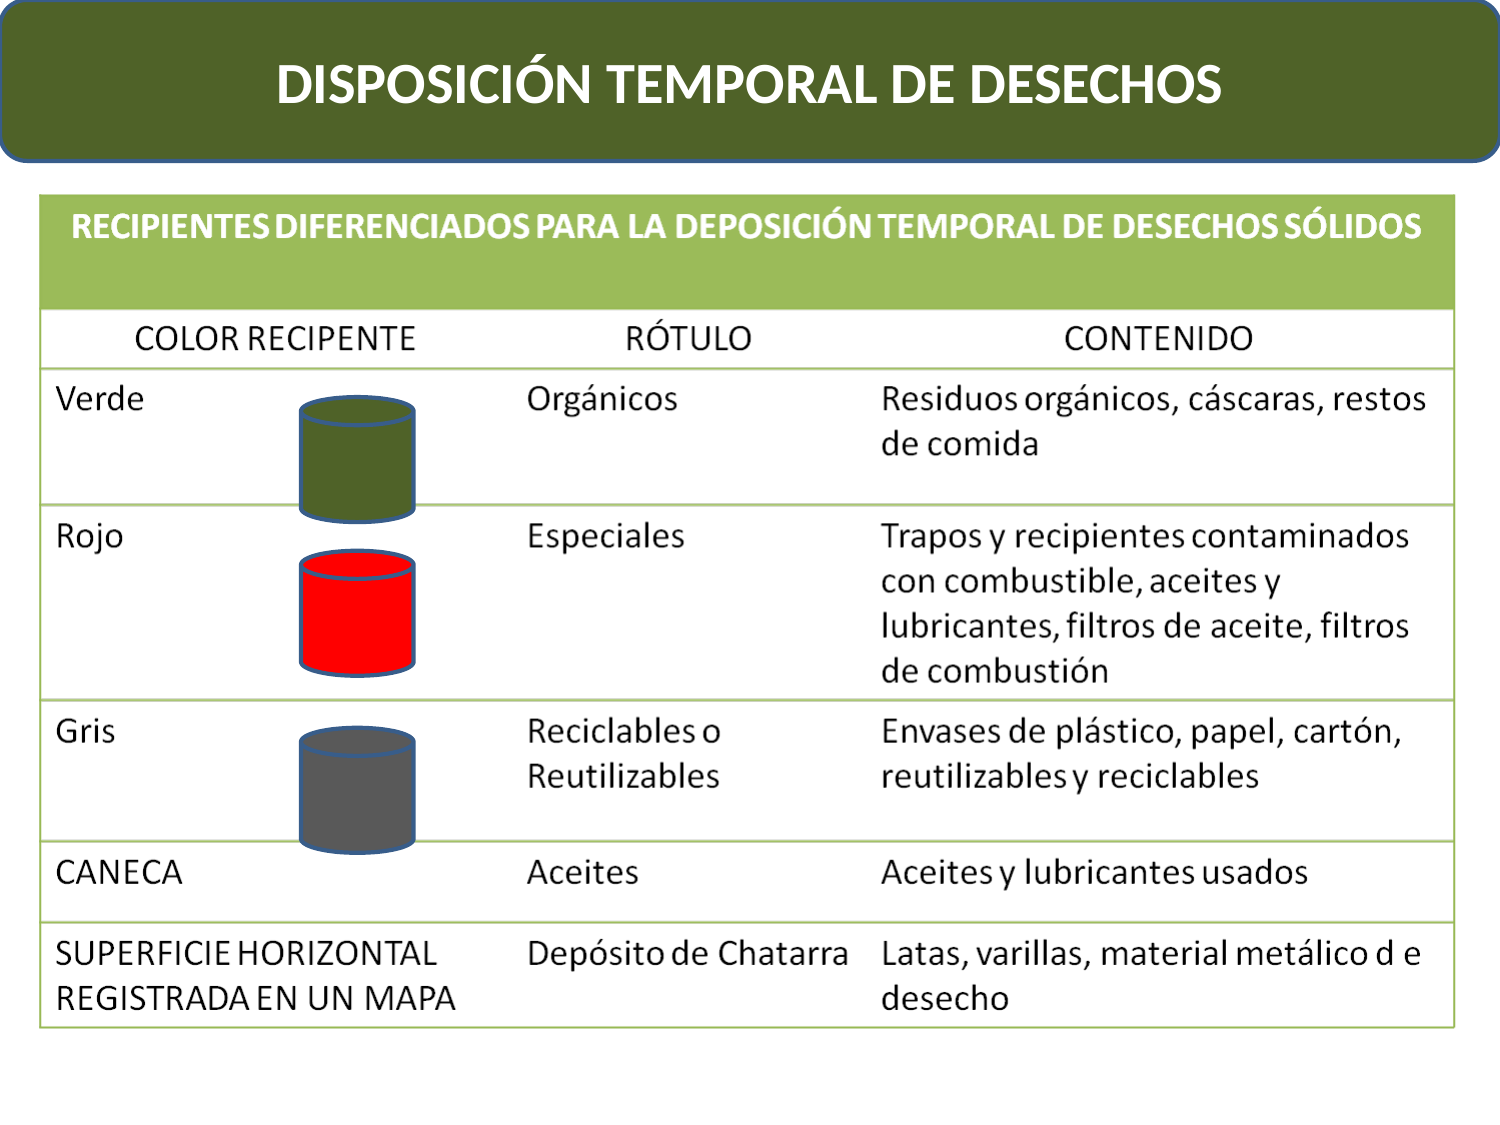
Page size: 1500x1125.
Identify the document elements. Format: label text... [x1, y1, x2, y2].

text_box DISPOSICIÓN TEMPORAL DE DESECHOS [0, 0, 1500, 161]
text_box [301, 397, 414, 523]
text_box [301, 550, 414, 676]
text_box [301, 727, 414, 853]
picture [28, 184, 1466, 1040]
